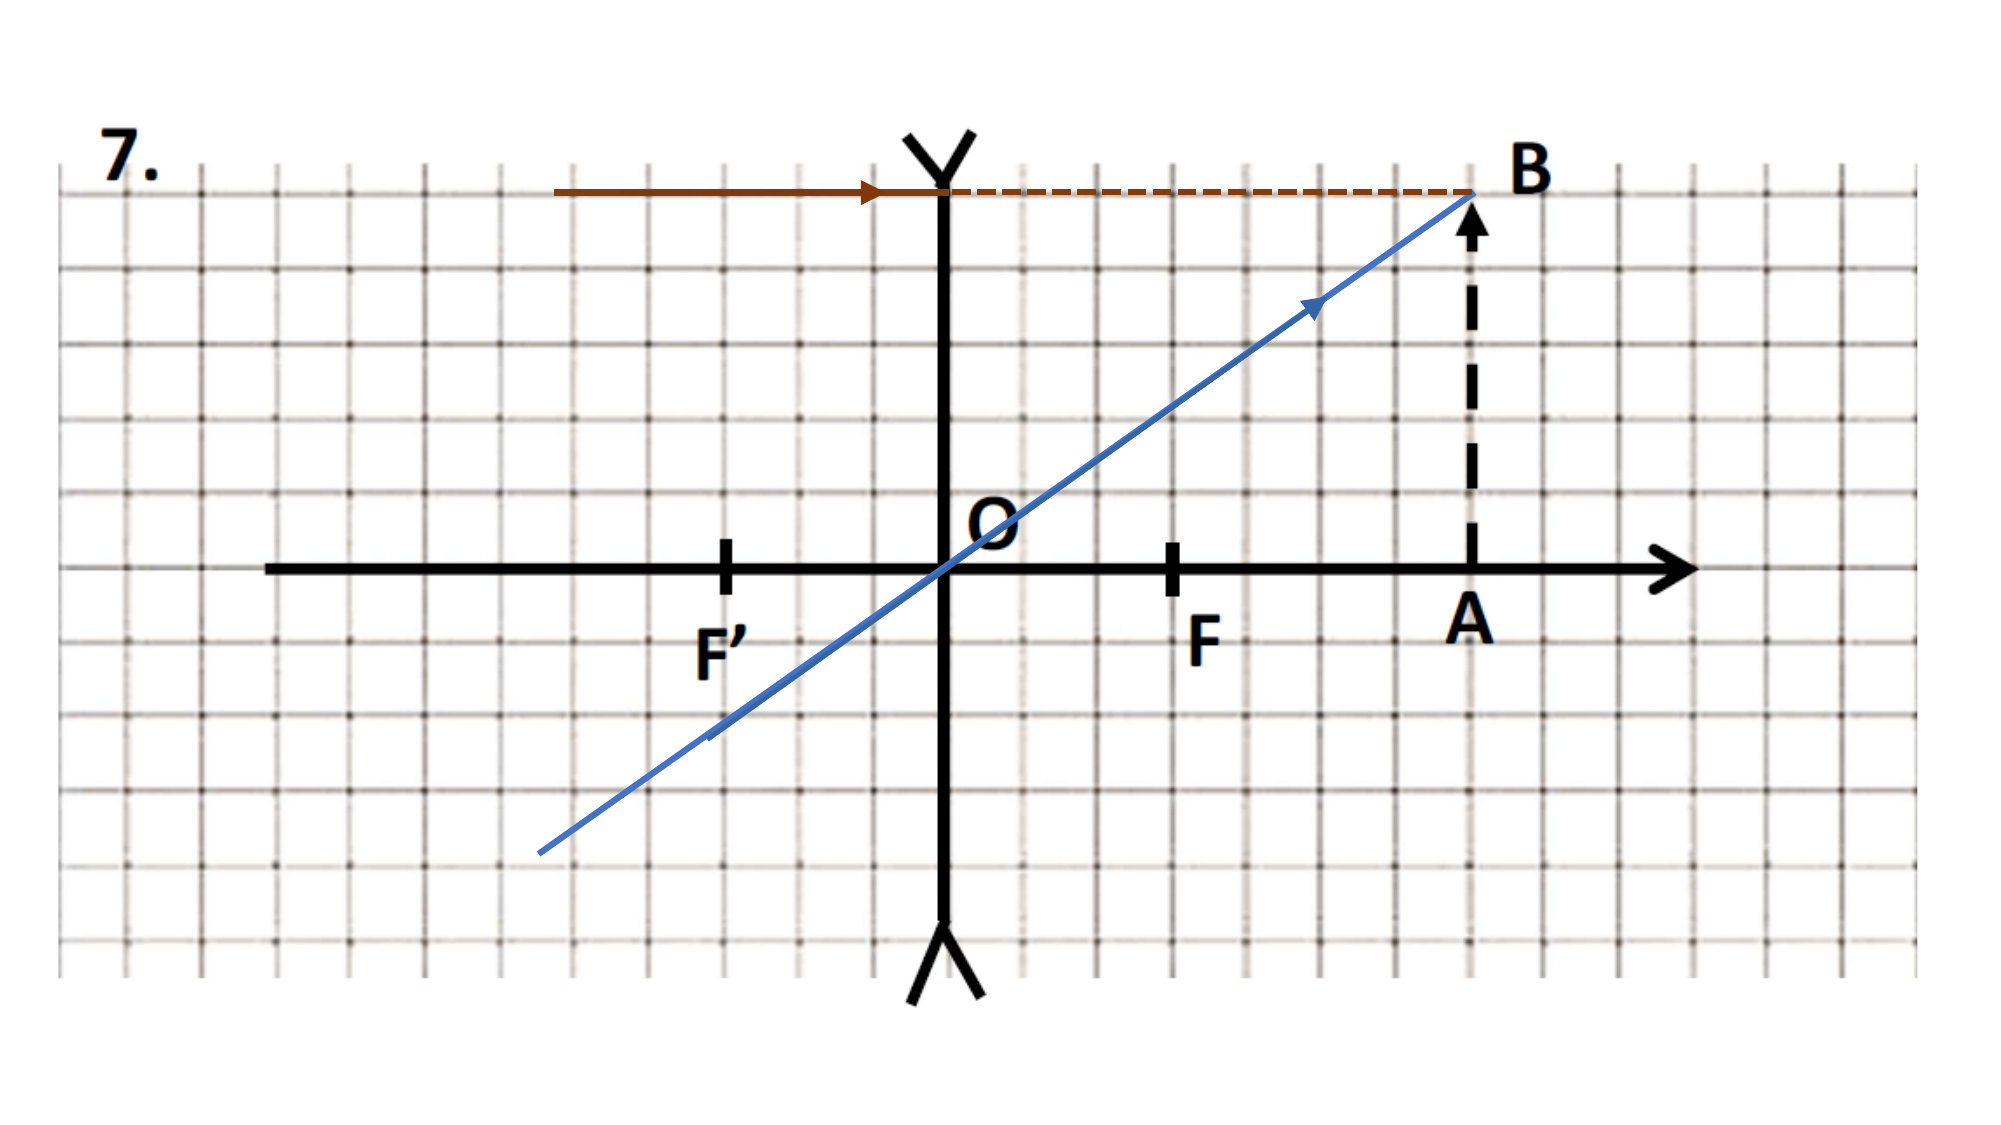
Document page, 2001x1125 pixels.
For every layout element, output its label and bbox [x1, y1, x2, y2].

picture [58, 107, 1918, 1021]
